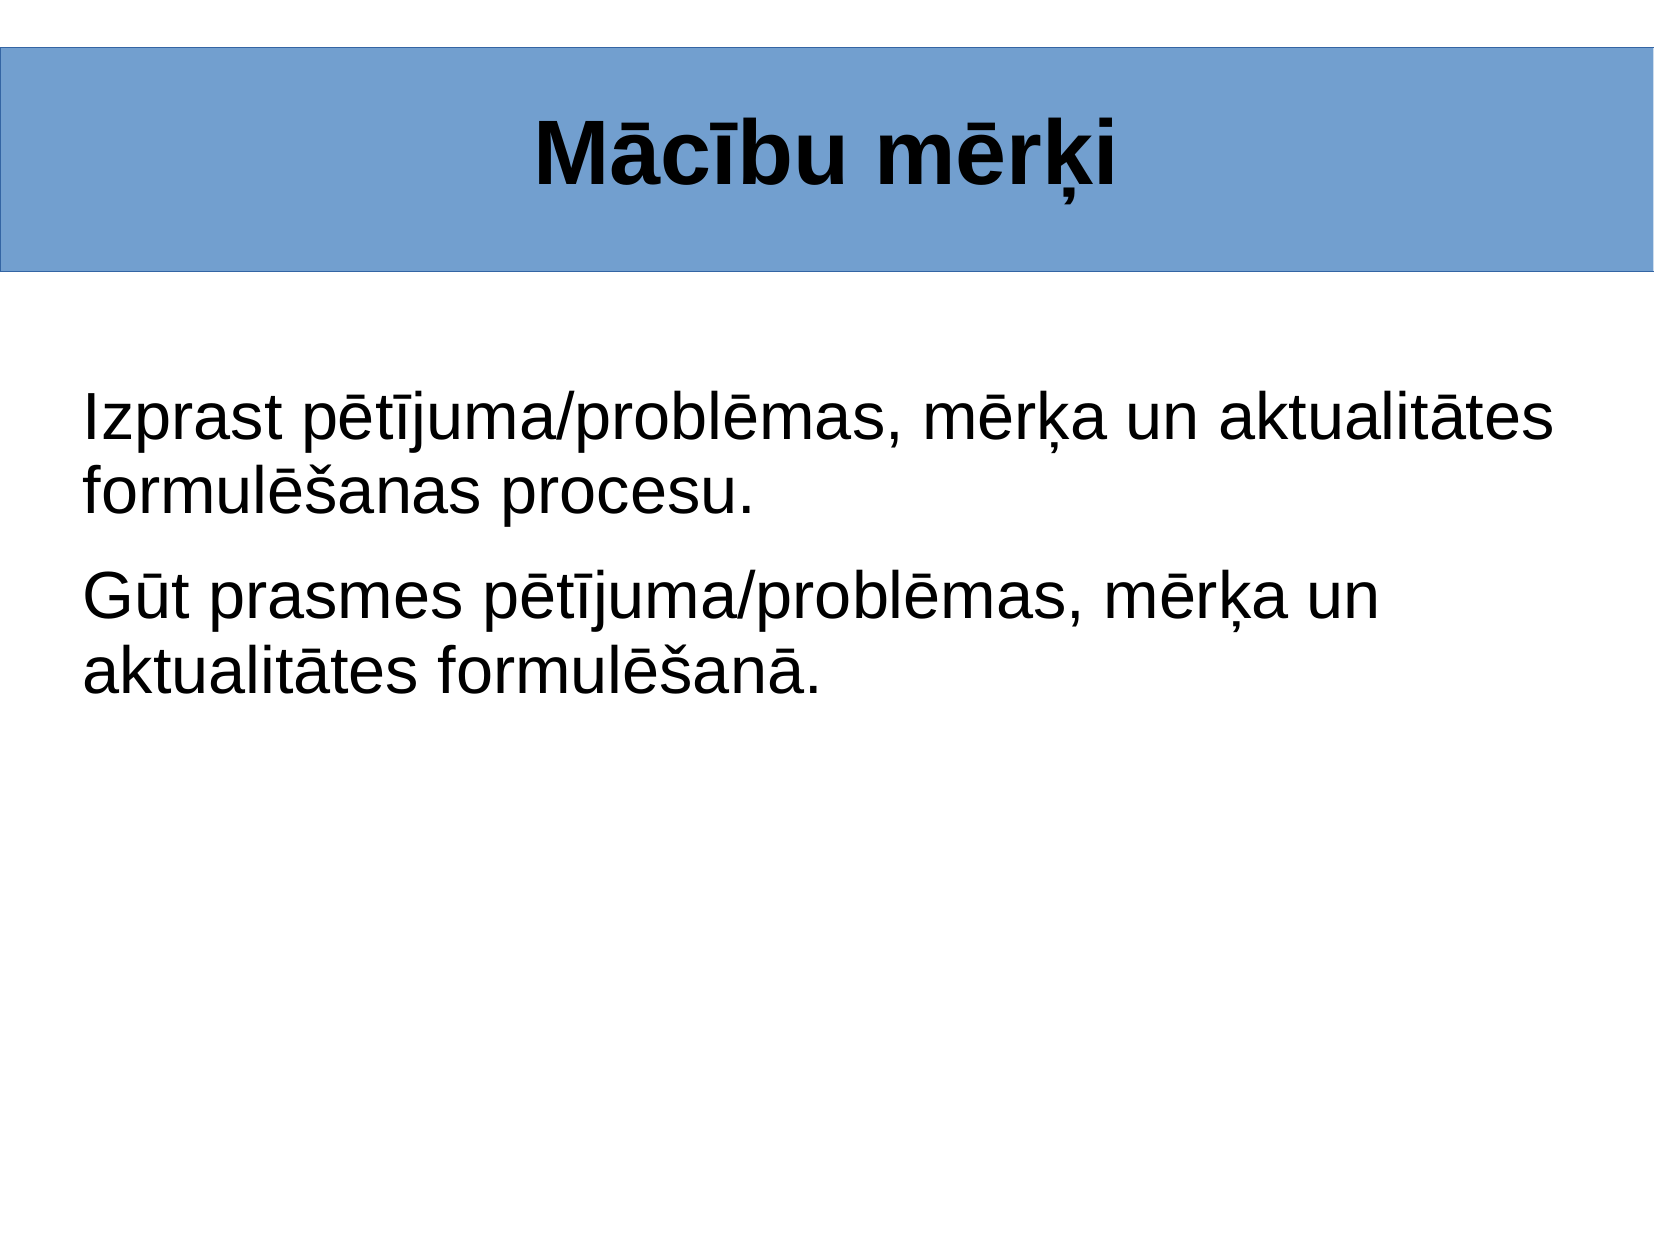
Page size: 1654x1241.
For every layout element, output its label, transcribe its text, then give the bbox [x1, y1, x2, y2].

title Mācību mērķi [82, 49, 1571, 257]
list Izprast pētījuma/problēmas, mērķa un aktualitātes formulēšanas procesu. Gūt prasmes pētījuma/problēmas, mērķa un aktualitātes formulēšanā. [82, 378, 1619, 1099]
text_box [0, 47, 1654, 272]
